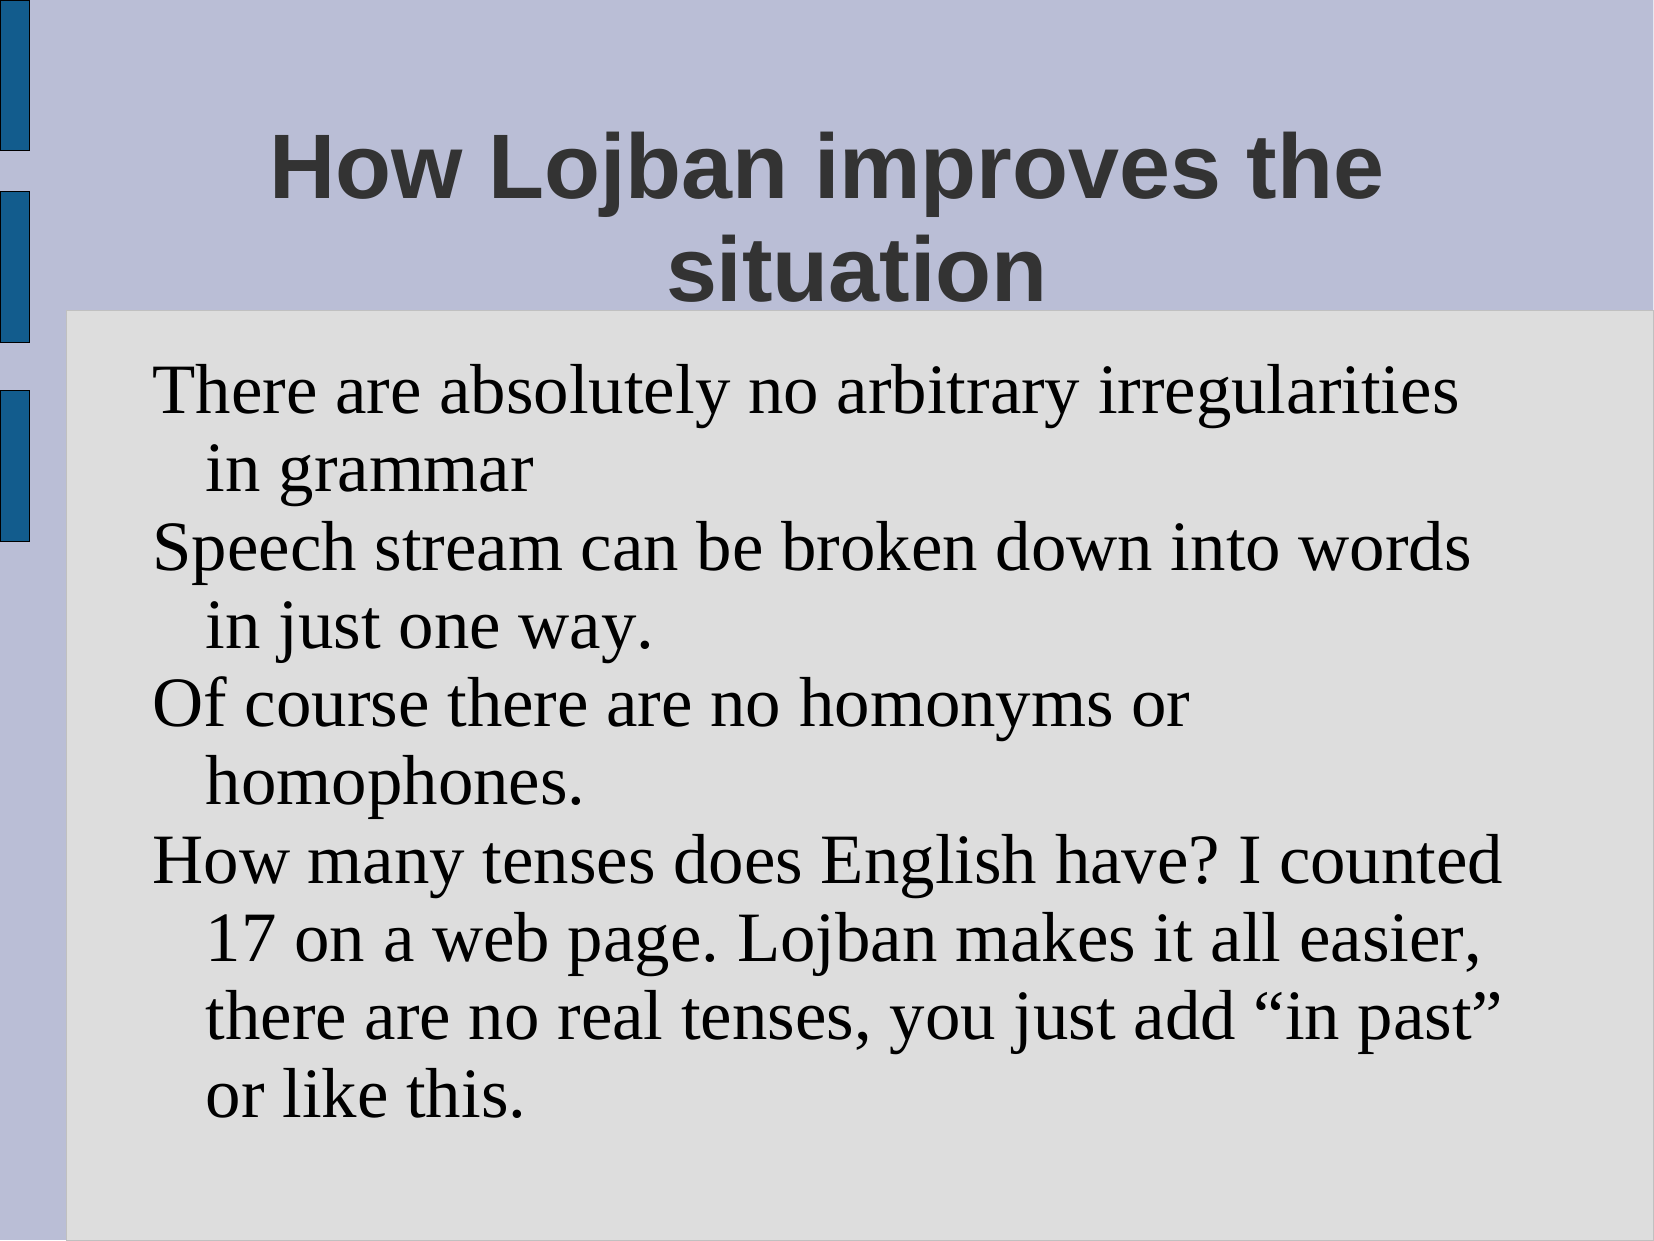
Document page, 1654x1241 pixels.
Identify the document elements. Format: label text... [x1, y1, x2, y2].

list There are absolutely no arbitrary irregularities in grammar Speech stream can be broken down into words in just one way. Of course there are no homonyms or homophones. How many tenses does English have? I counted 17 on a web page. Lojban makes it all easier, there are no real tenses, you just add “in past” or like this. [135, 350, 1516, 1134]
title How Lojban improves the situation [121, 114, 1534, 322]
